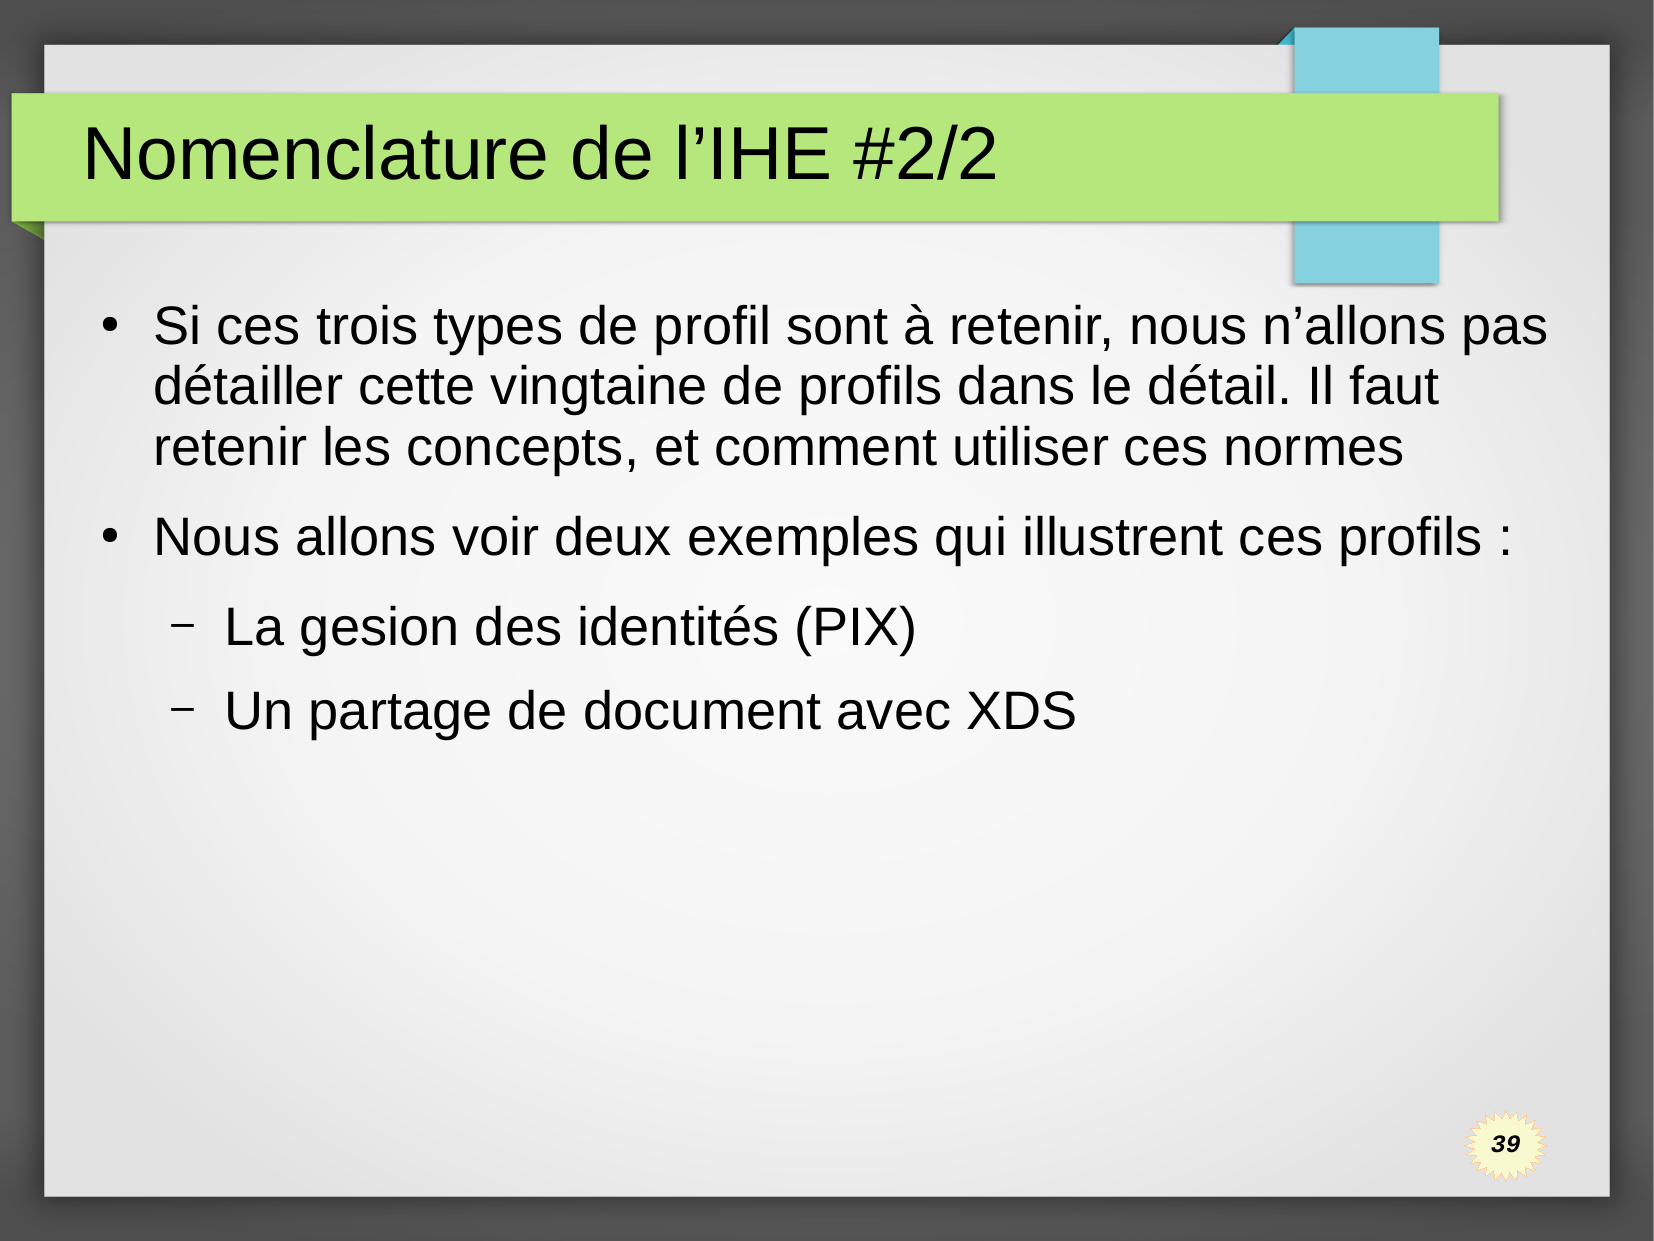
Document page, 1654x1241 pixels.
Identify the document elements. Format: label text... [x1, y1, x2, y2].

picture [0, 0, 1654, 1241]
list Si ces trois types de profil sont à retenir, nous n’allons pas détailler cette vingtaine de profils dans le détail. Il faut retenir les concepts, et comment utiliser ces normes Nous allons voir deux exemples qui illustrent ces profils : La gesion des identités (PIX) Un partage de document avec XDS [82, 295, 1571, 1111]
title Nomenclature de l’IHE #2/2 [82, 94, 1264, 213]
